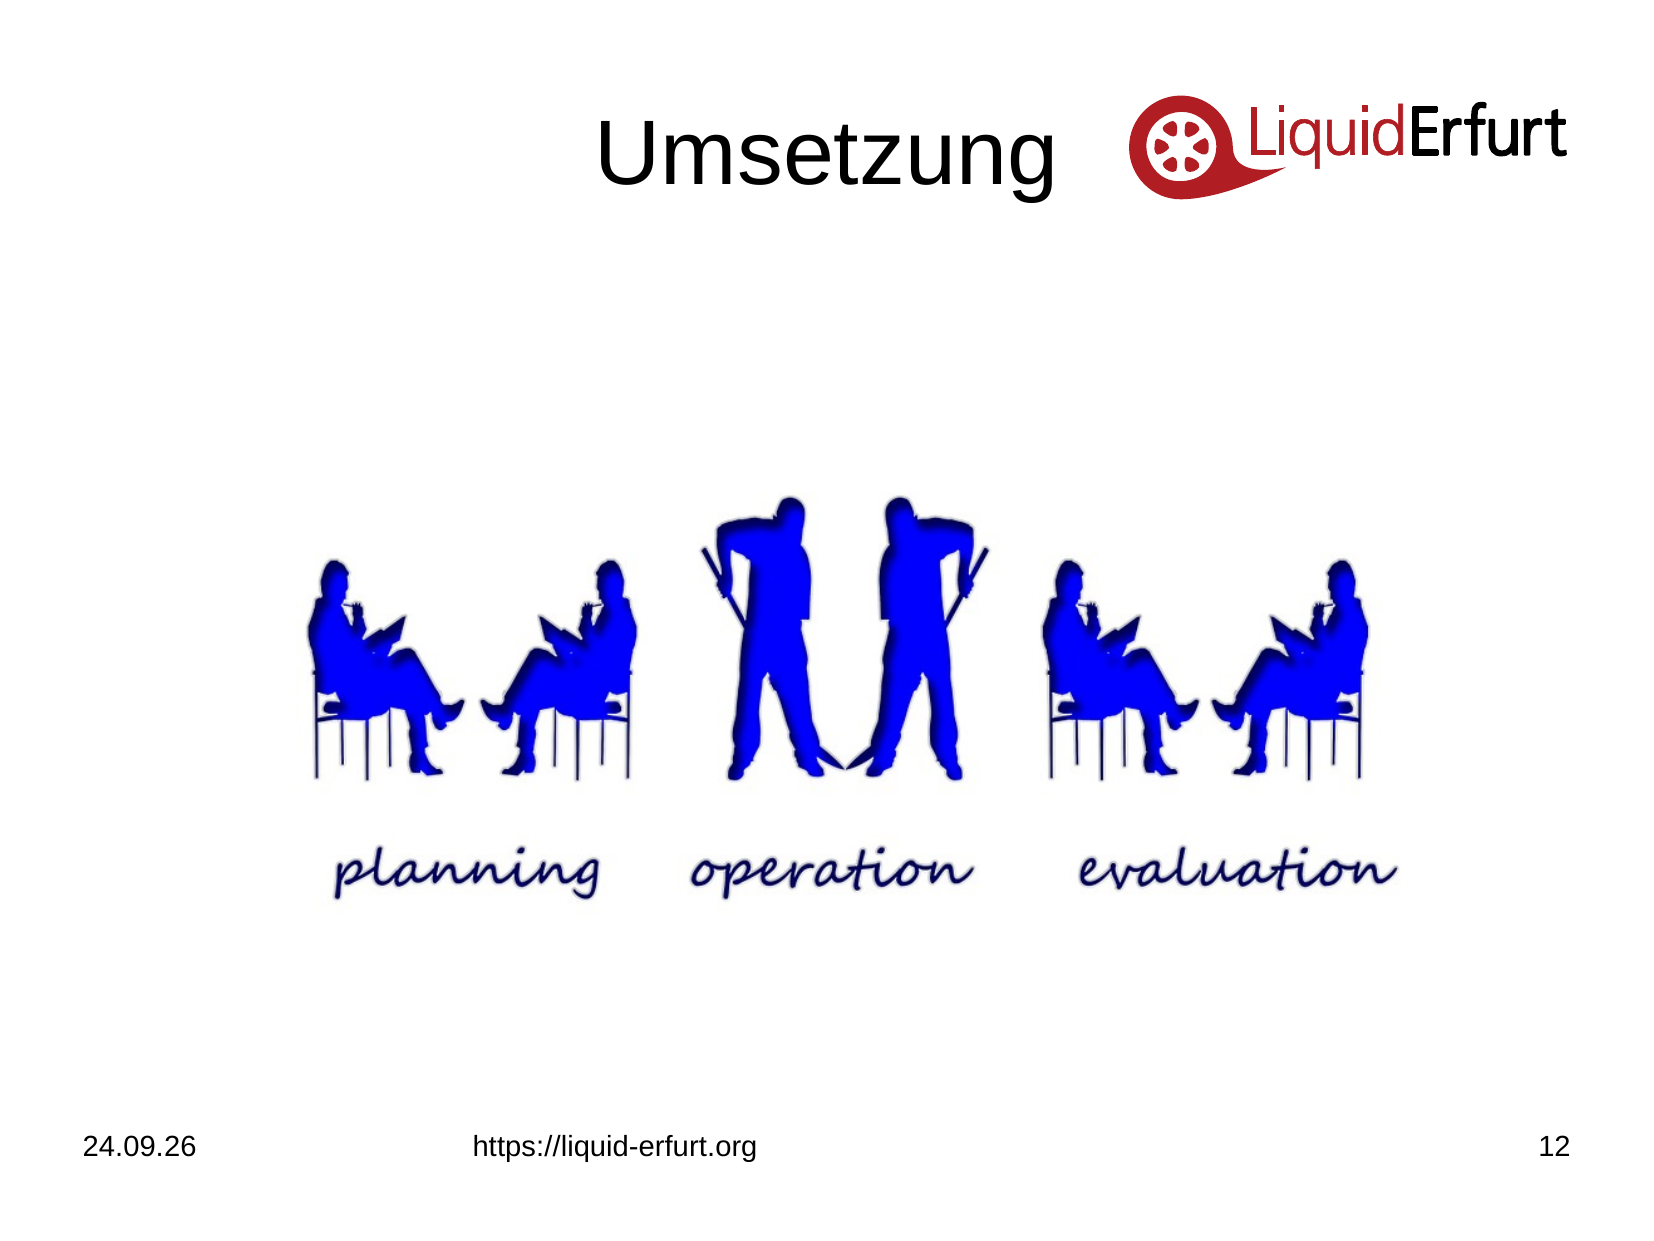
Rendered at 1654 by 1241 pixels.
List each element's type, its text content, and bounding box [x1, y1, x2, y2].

picture [236, 252, 1441, 1103]
title Umsetzung [82, 49, 1571, 257]
